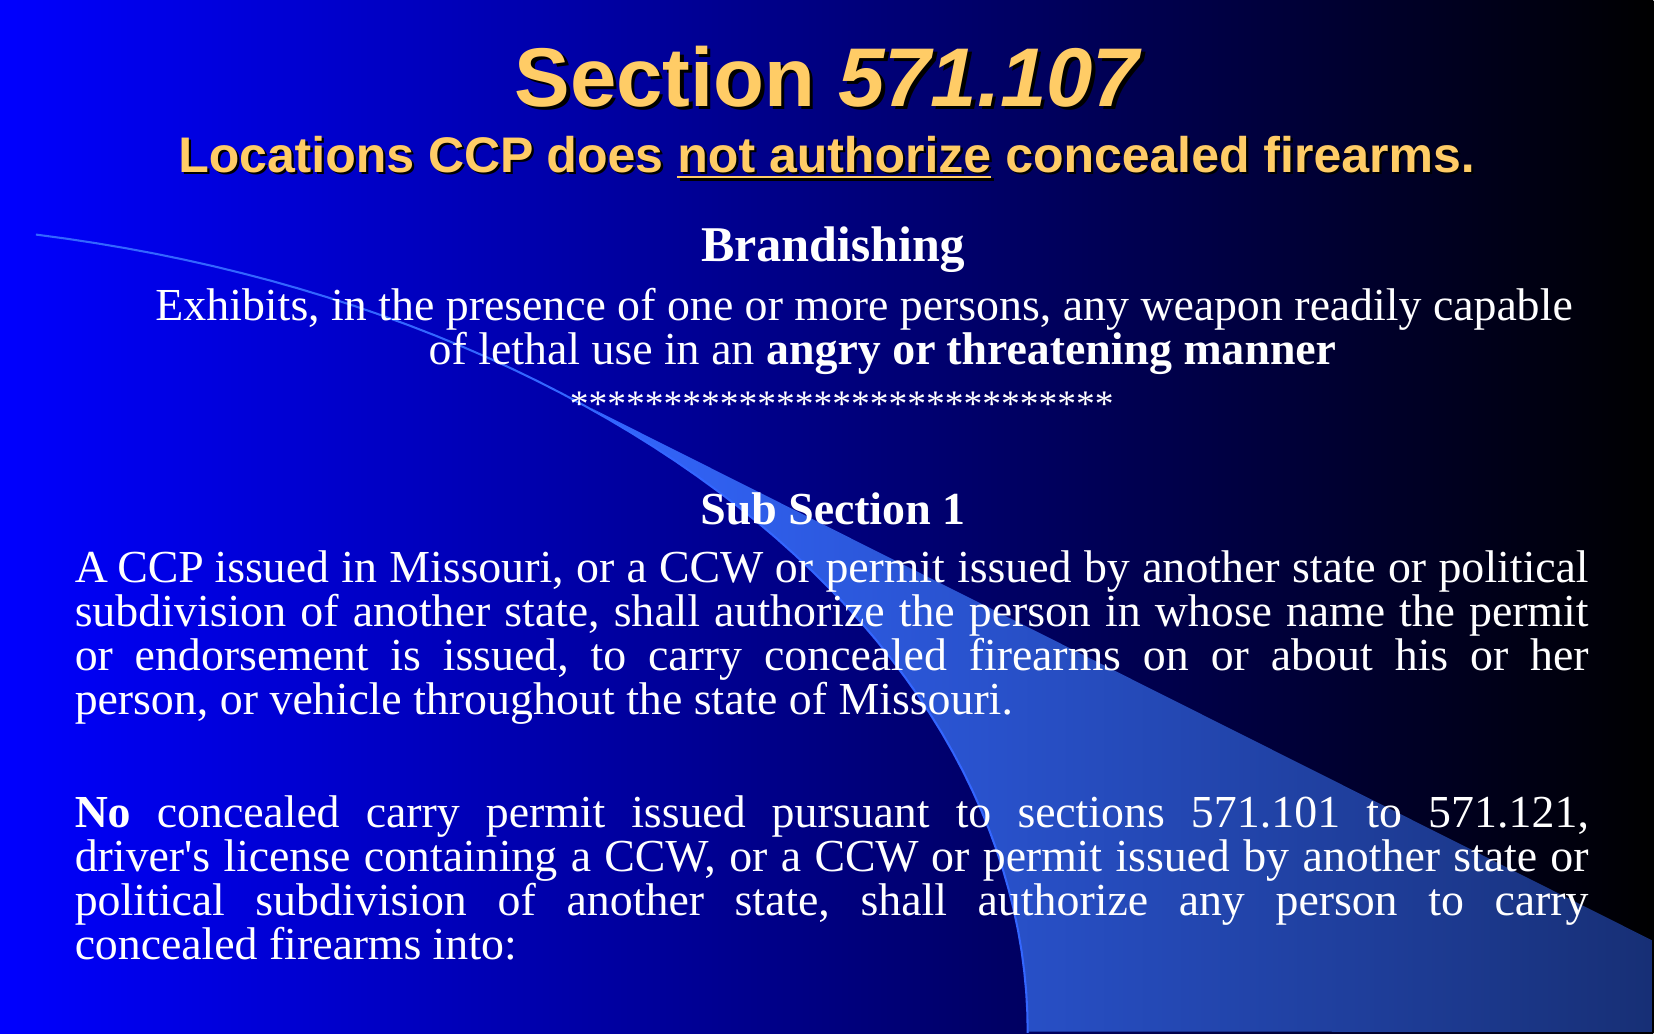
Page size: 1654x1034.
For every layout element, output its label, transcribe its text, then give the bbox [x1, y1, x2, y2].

list Brandishing Exhibits, in the presence of one or more persons, any weapon readily capable of lethal use in an angry or threatening manner ***************************** Sub Section 1 A CCP issued in Missouri, or a CCW or permit issued by another state or political subdivision of another state, shall authorize the person in whose name the permit or endorsement is issued, to carry concealed firearms on or about his or her person, or vehicle throughout the state of Missouri. No concealed carry permit issued pursuant to sections 571.101 to 571.121, driver's license containing a CCW, or a CCW or permit issued by another state or political subdivision of another state, shall authorize any person to carry concealed firearms into: [60, 215, 1606, 1006]
title Section 571.107 Locations CCP does not authorize concealed firearms. [82, 15, 1571, 191]
